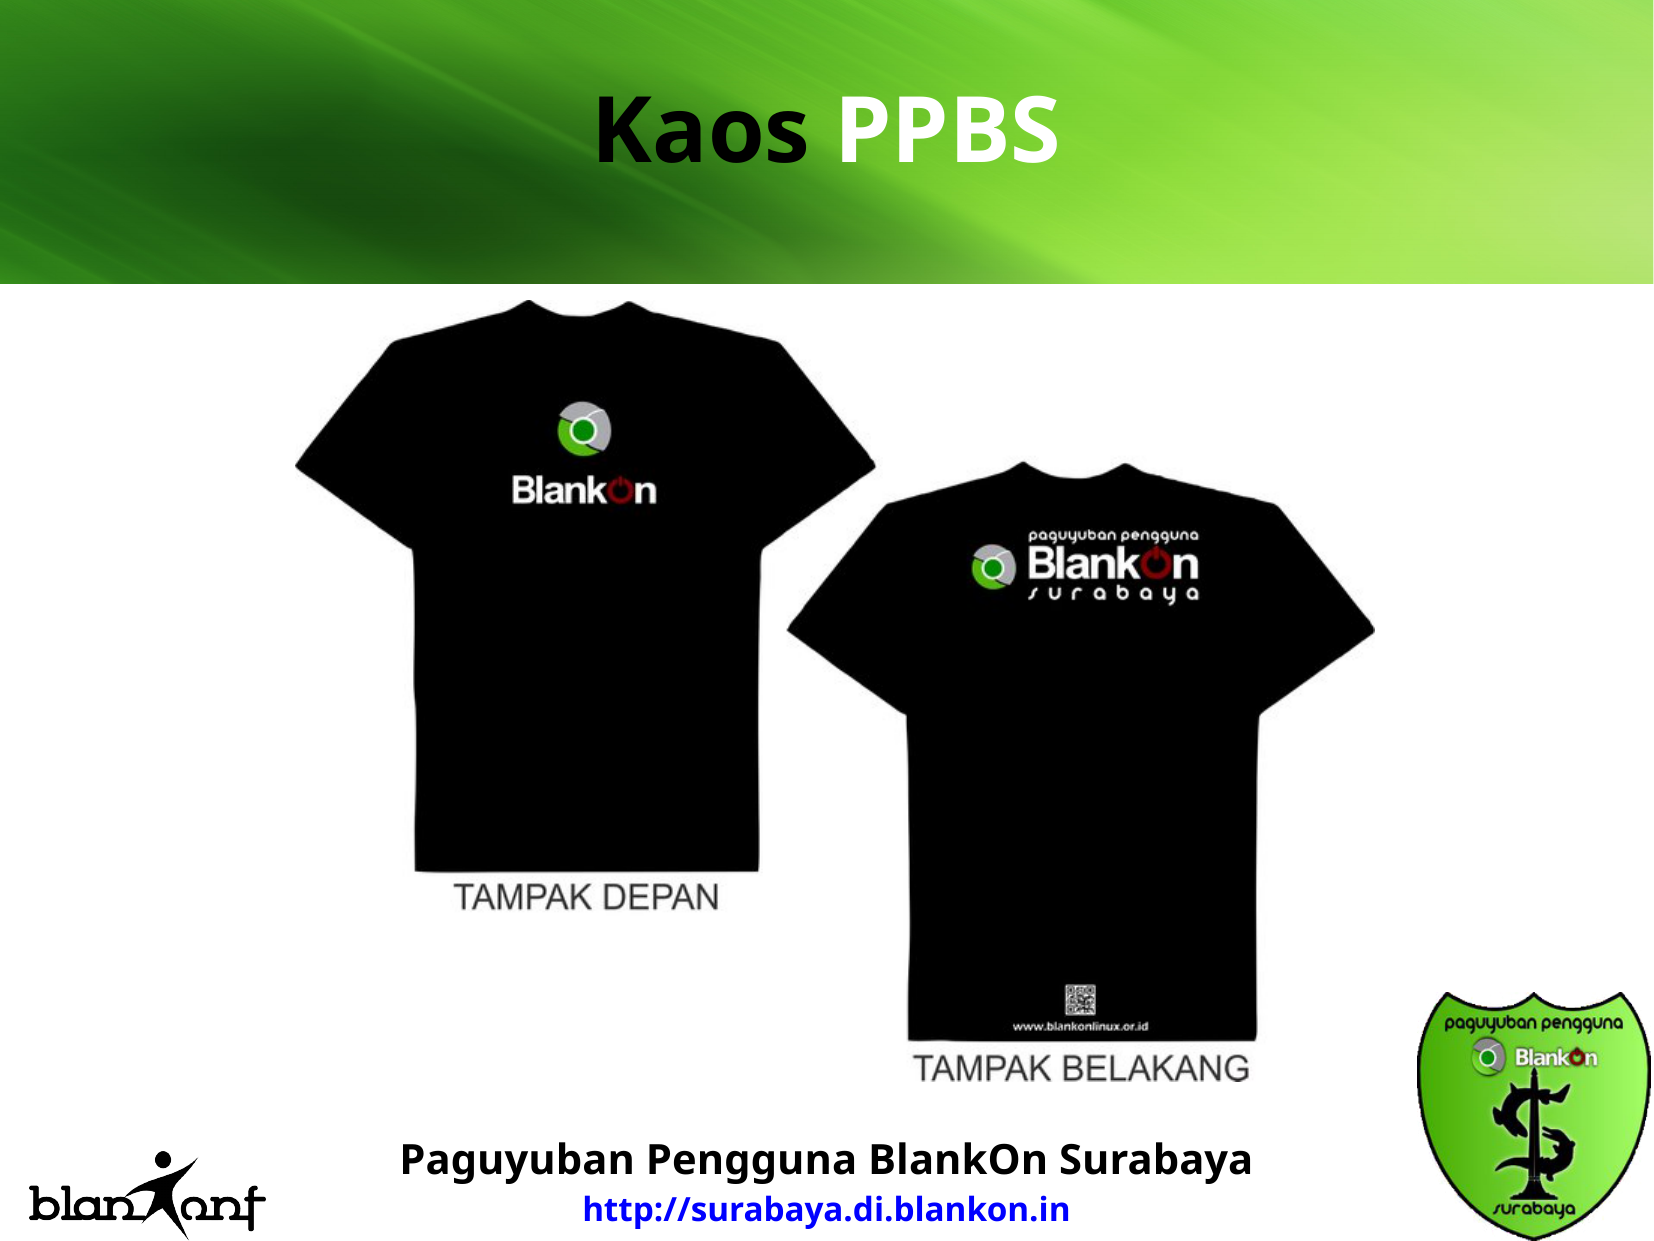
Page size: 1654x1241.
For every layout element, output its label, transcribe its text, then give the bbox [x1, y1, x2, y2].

picture [29, 1151, 266, 1241]
text_box Paguyuban Pengguna BlankOn Surabaya http://surabaya.di.blankon.in [295, 1122, 1359, 1241]
picture [1417, 992, 1651, 1241]
picture [0, 0, 1654, 284]
picture [295, 300, 1375, 1082]
